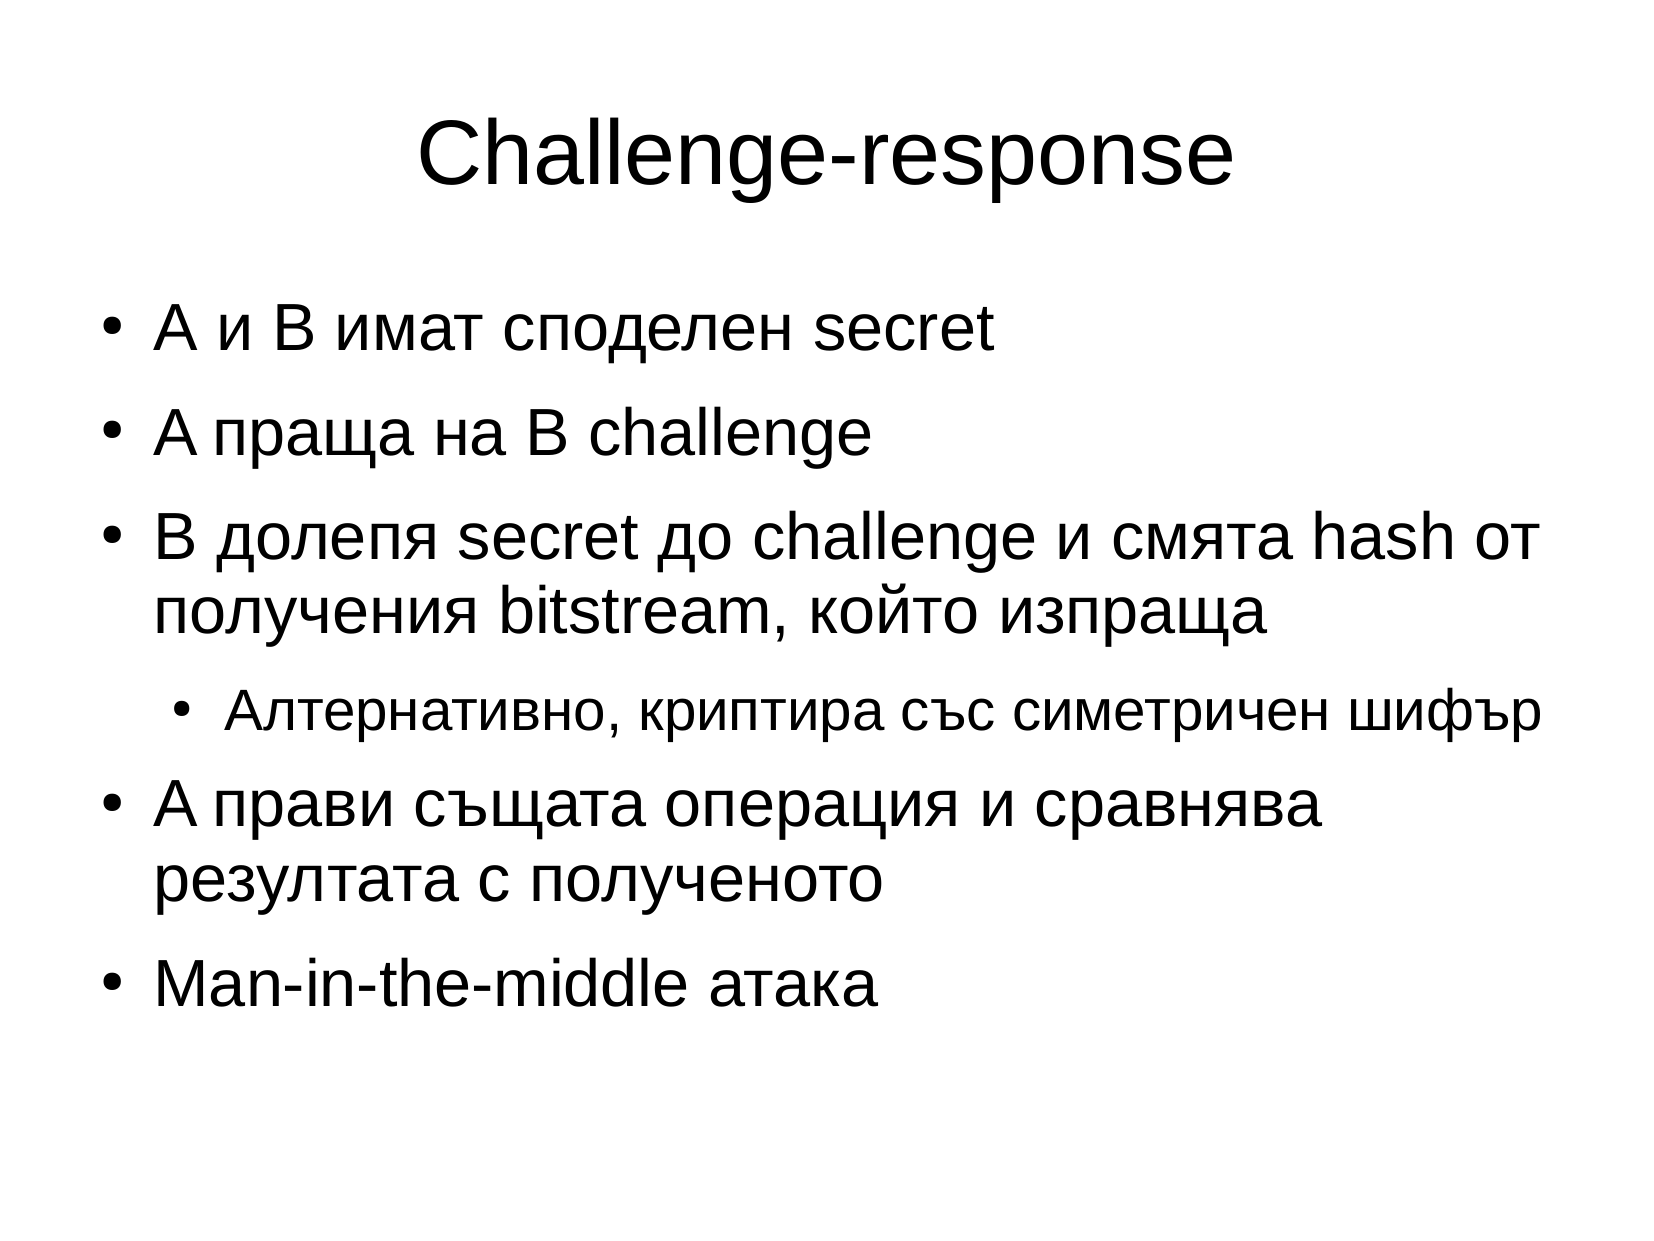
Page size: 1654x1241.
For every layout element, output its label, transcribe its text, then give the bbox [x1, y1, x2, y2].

list А и B имат споделен secret A праща на B challenge B долепя secret до challenge и смята hash от получения bitstream, който изпраща Алтернативно, криптира със симетричен шифър A прави същата операция и сравнява резултата с полученото Man-in-the-middle атака [82, 290, 1571, 1109]
title Challenge-response [82, 56, 1571, 250]
